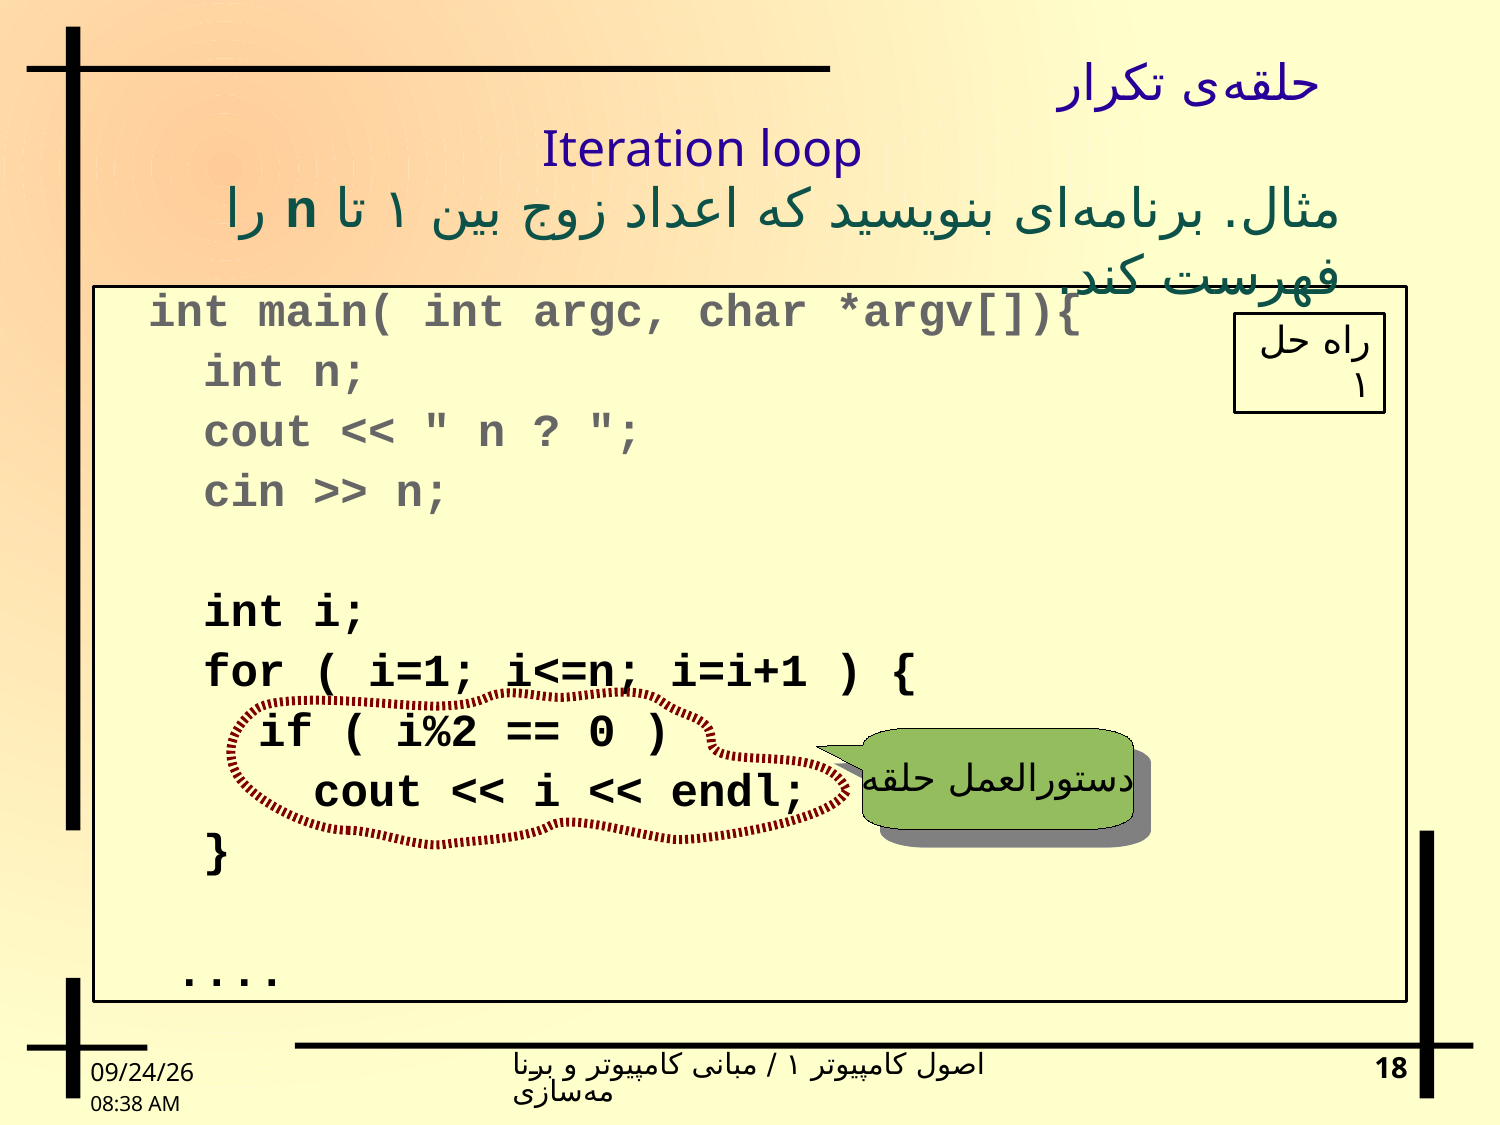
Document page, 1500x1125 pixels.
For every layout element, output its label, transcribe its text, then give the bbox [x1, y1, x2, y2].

text_box راه حل ۱ [1234, 313, 1385, 387]
list مثال. برنامه‌ای بنویسید که اعداد زوج بین ۱ تا n را فهرست کند. [105, 177, 1395, 277]
list int main( int argc, char *argv[]){ int n; cout << " n ? "; cin >> n; int i; for ( i=1; i<=n; i=i+1 ) { if ( i%2 == 0 ) cout << i << endl; } .... [93, 286, 1407, 1002]
title حلقه‌ی تکرار Iteration loop [62, 57, 1344, 178]
text_box دستورالعمل حلقه [816, 728, 1134, 830]
